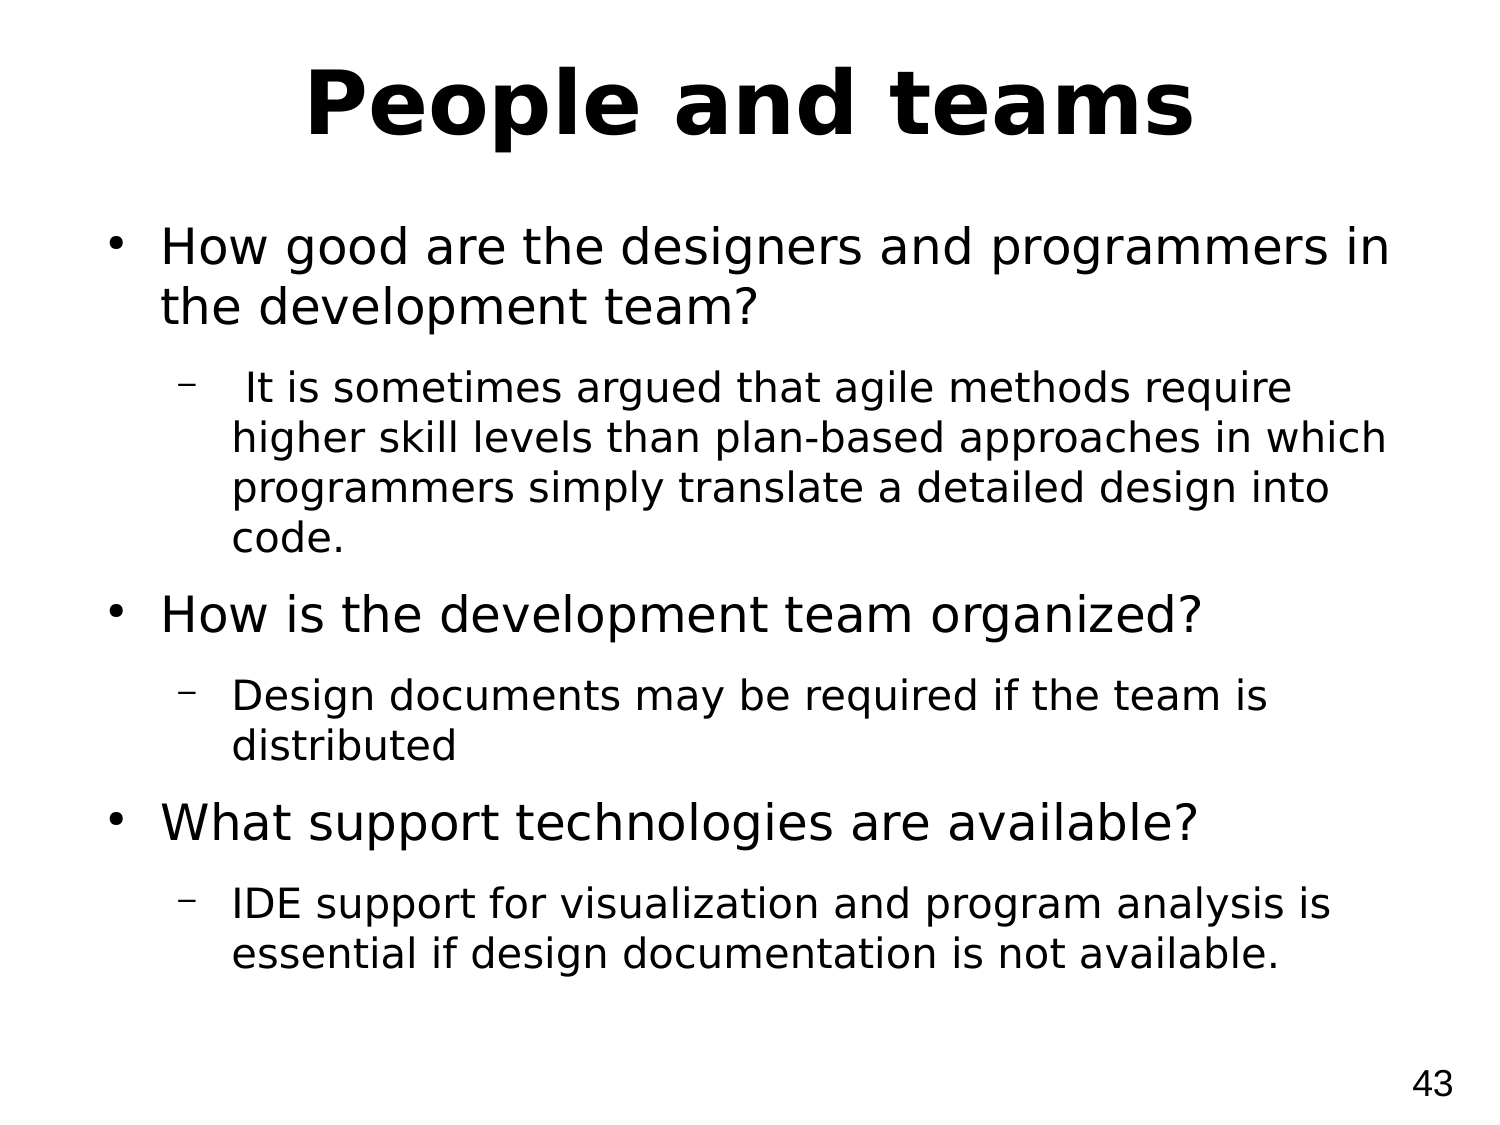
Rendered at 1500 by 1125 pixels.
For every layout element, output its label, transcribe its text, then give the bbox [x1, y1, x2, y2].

title People and teams [75, 33, 1425, 166]
list How good are the designers and programmers in the development team? It is sometimes argued that agile methods require higher skill levels than plan-based approaches in which programmers simply translate a detailed design into code. How is the development team organized? Design documents may be required if the team is distributed What support technologies are available? IDE support for visualization and program analysis is essential if design documentation is not available. [75, 206, 1425, 1063]
